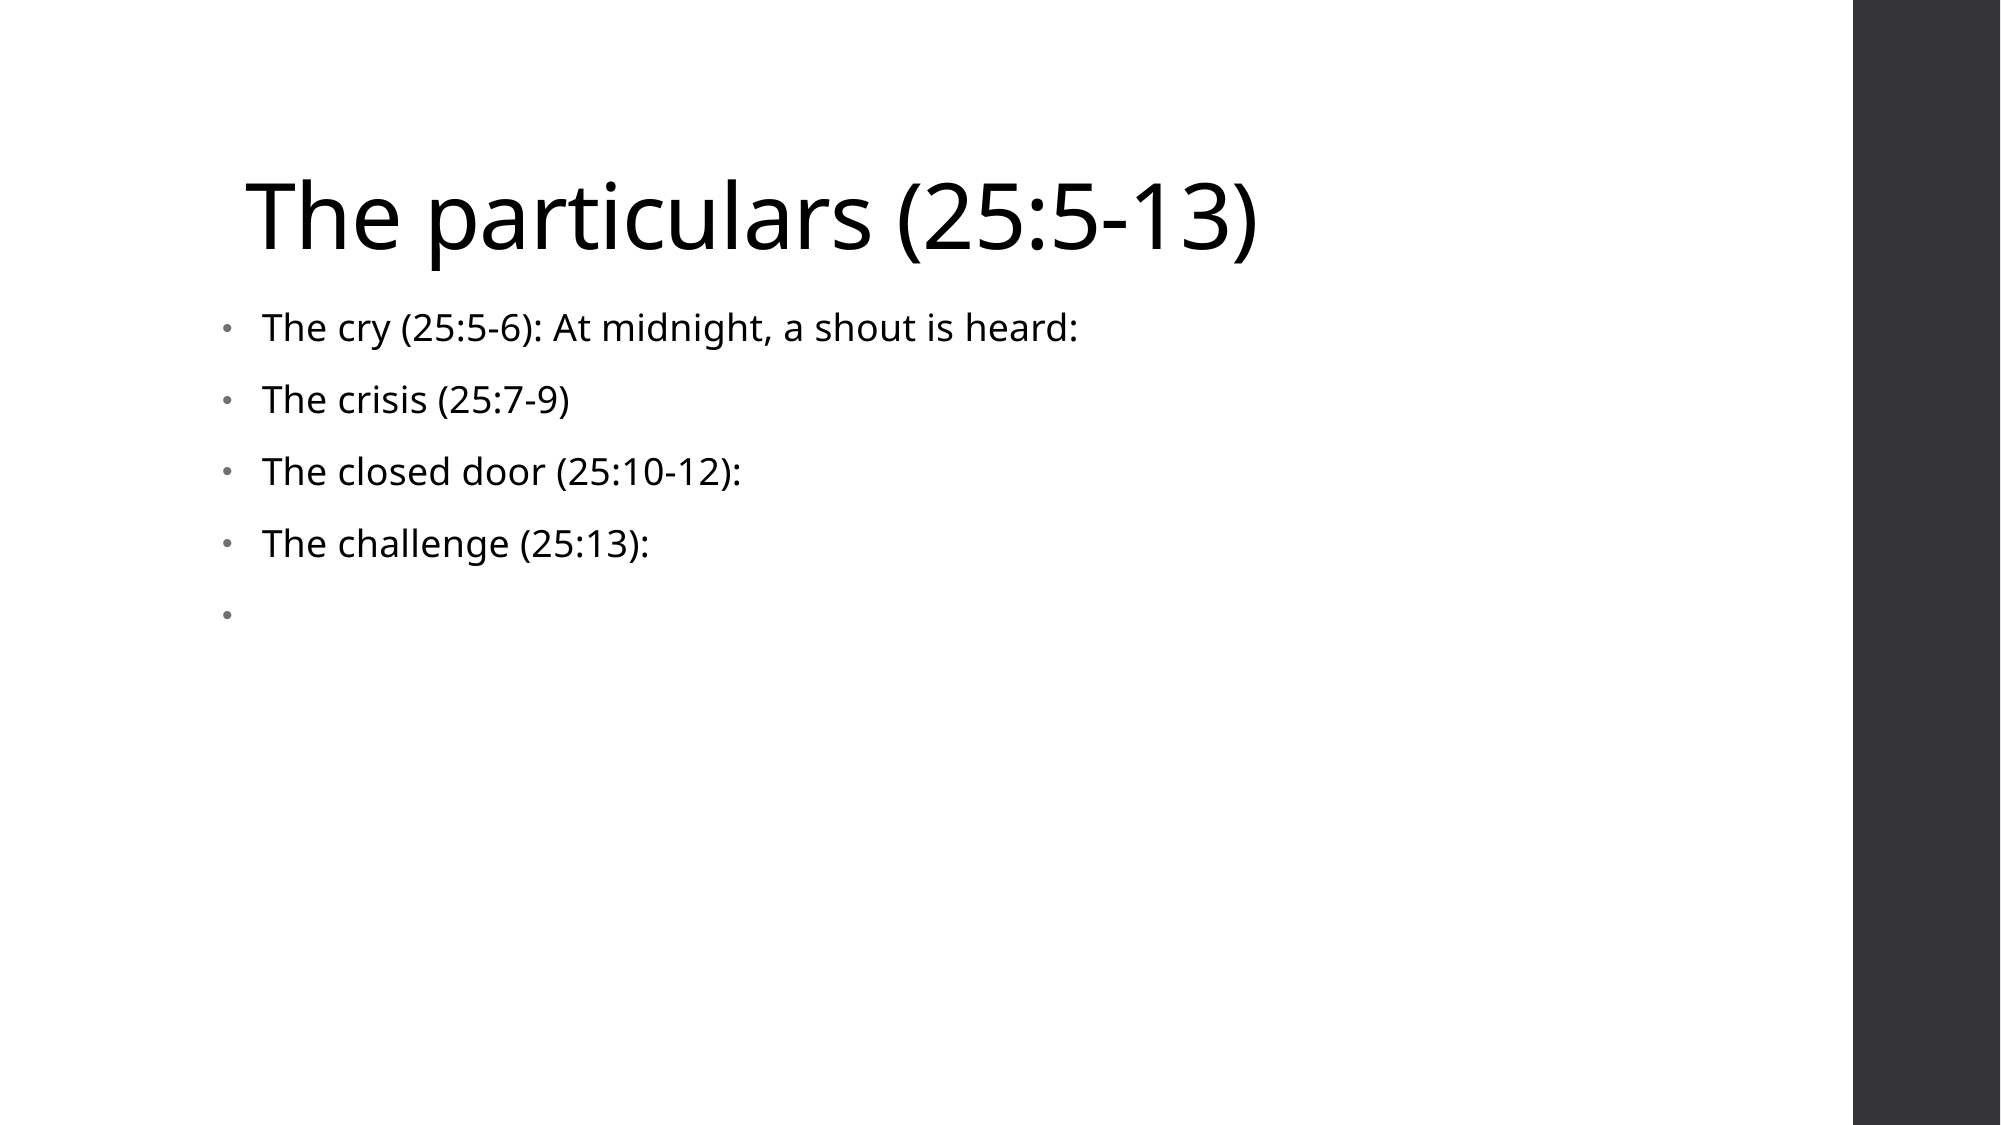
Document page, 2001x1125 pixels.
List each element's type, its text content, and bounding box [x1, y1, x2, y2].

list The cry (25:5-6): At midnight, a shout is heard: The crisis (25:7-9) The closed door (25:10-12): The challenge (25:13): [206, 299, 1617, 1014]
title The particulars (25:5-13) [206, 60, 1797, 278]
